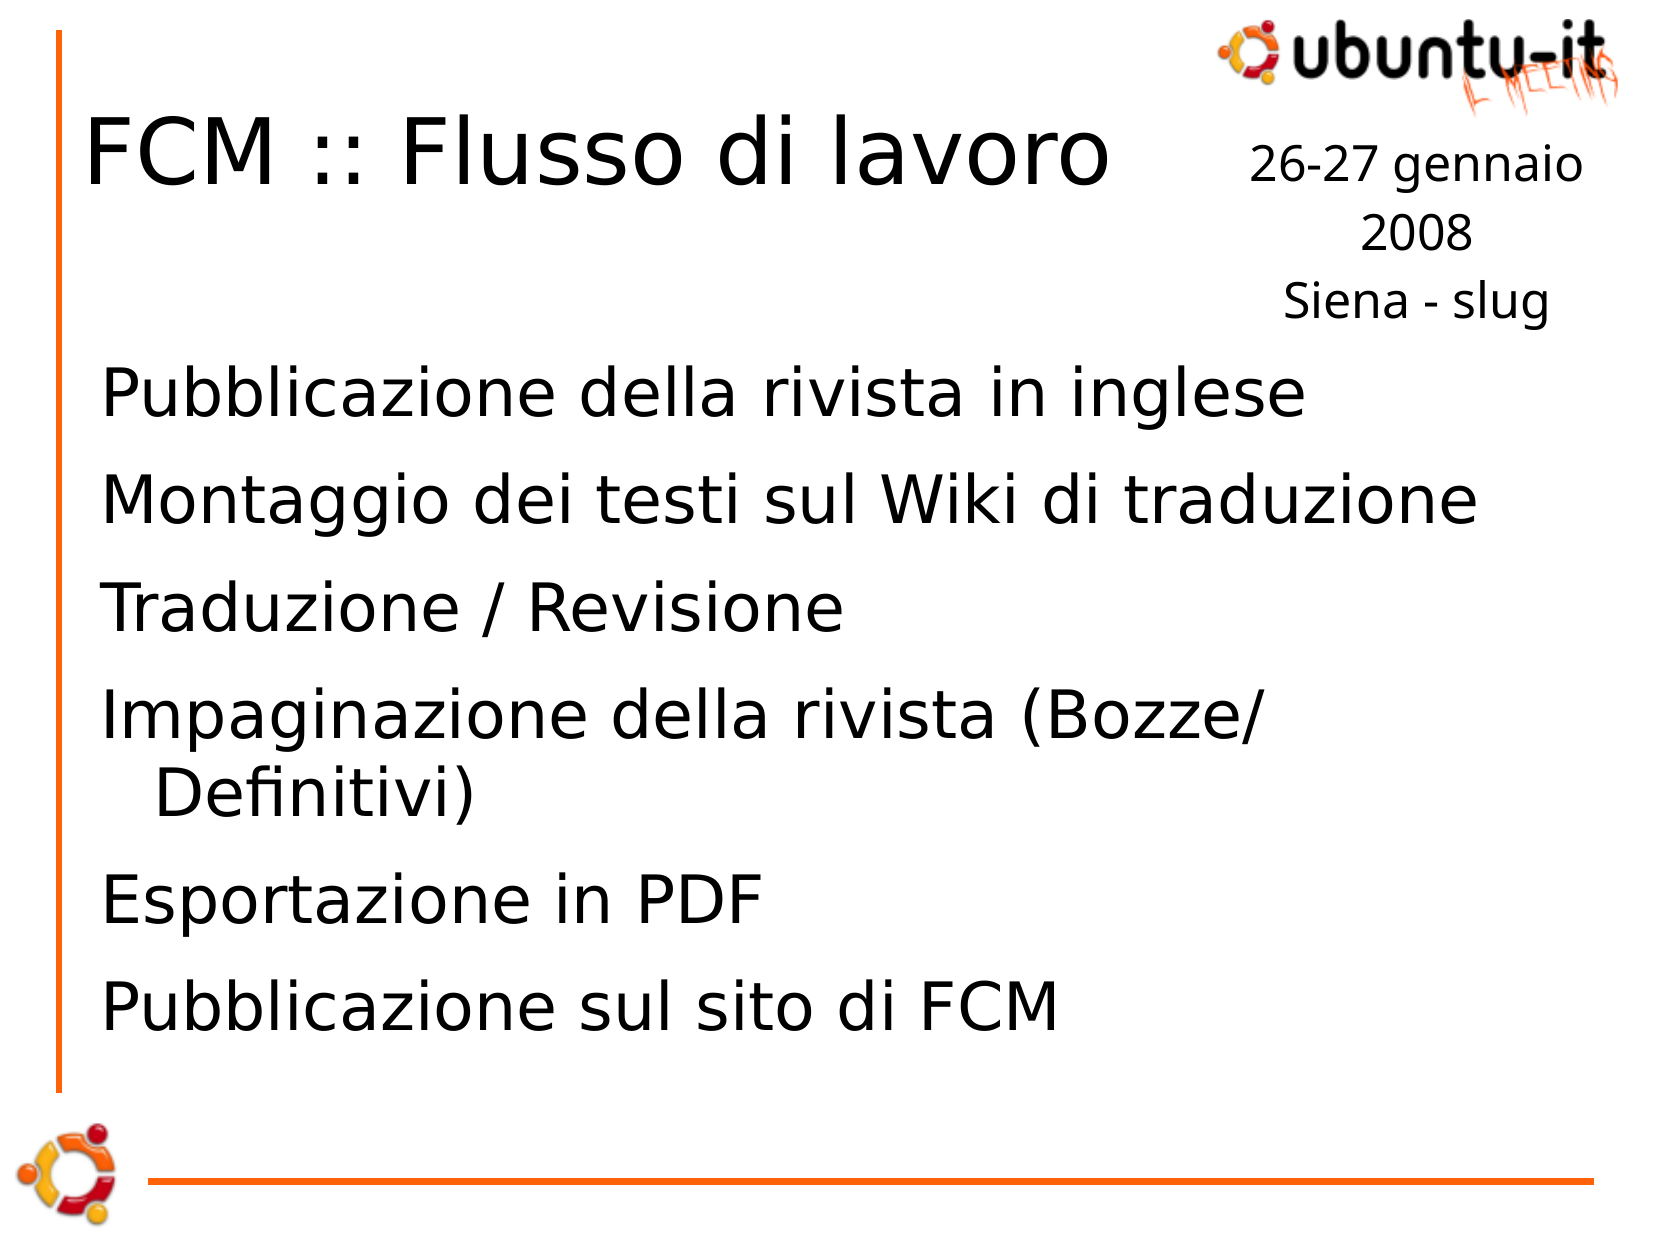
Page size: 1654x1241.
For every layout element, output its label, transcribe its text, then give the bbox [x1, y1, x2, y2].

picture [14, 1122, 119, 1229]
title FCM :: Flusso di lavoro [82, 49, 1571, 257]
picture [1210, 19, 1628, 119]
list Pubblicazione della rivista in inglese Montaggio dei testi sul Wiki di traduzione Traduzione / Revisione Impaginazione della rivista (Bozze/ Definitivi) Esportazione in PDF Pubblicazione sul sito di FCM [82, 354, 1571, 1109]
